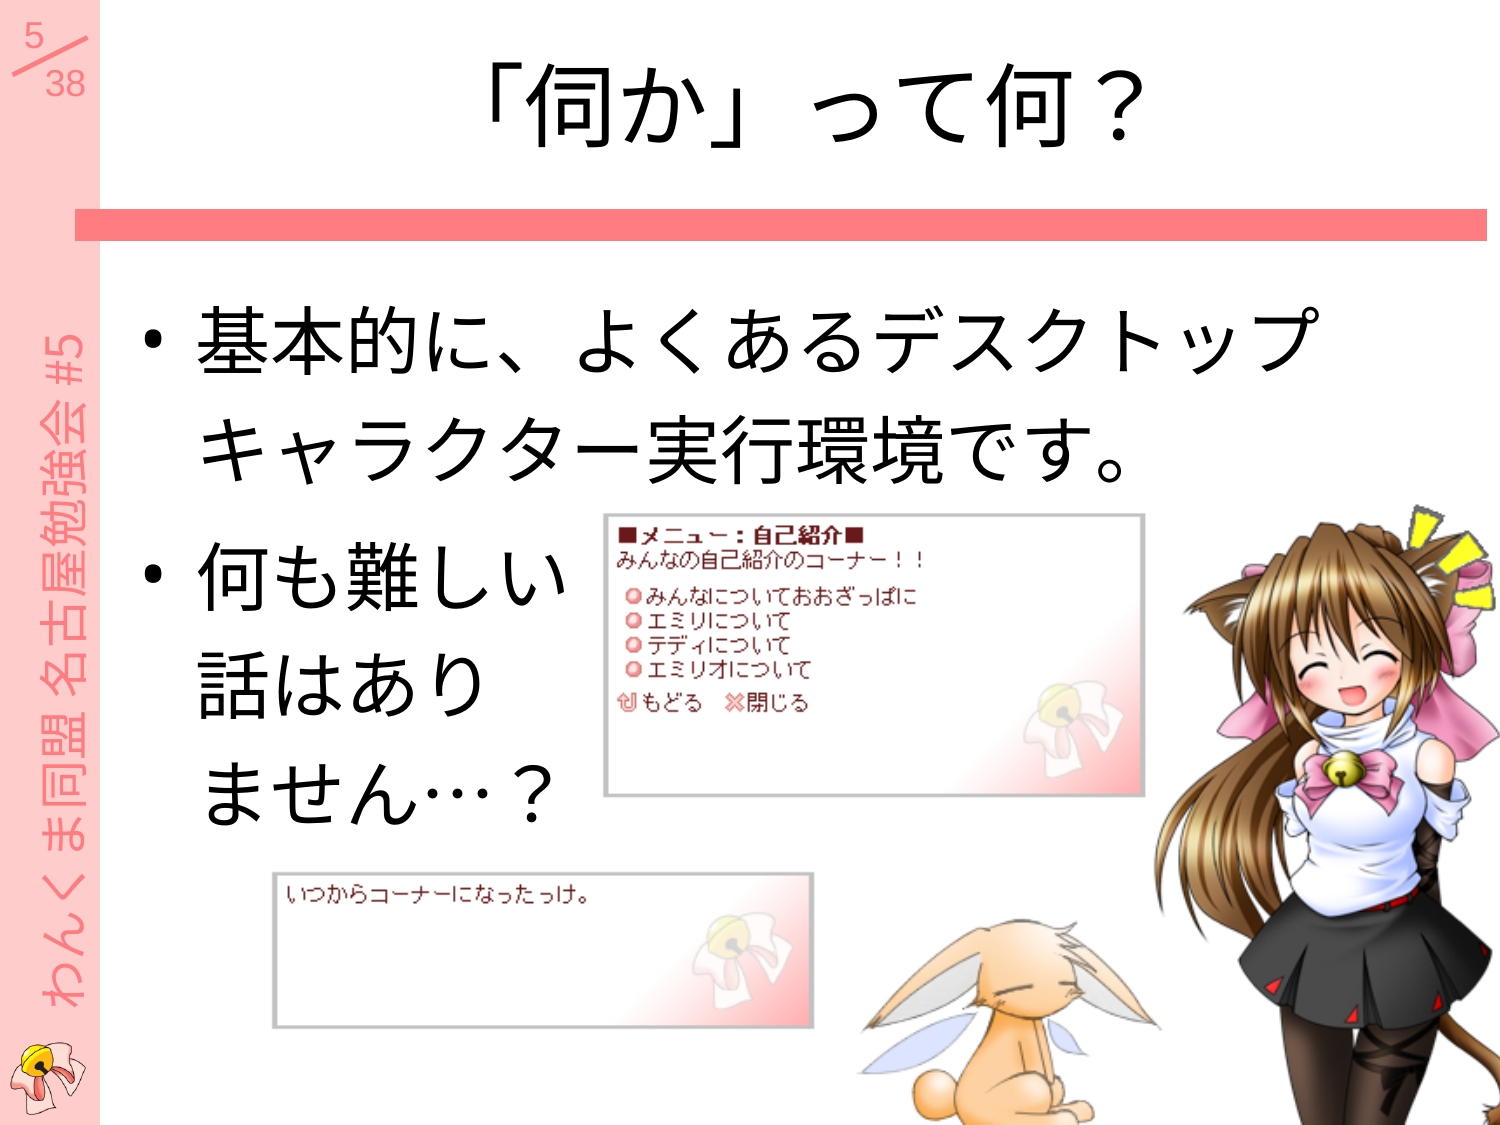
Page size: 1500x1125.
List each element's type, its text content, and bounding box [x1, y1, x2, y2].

title 「伺か」って何？ [125, 0, 1476, 226]
picture [262, 498, 1500, 1125]
list 基本的に、よくあるデスクトップ キャラクター実行環境です。 何も難しい 話はあり ません…？ [125, 275, 1476, 1116]
picture [10, 1042, 86, 1115]
